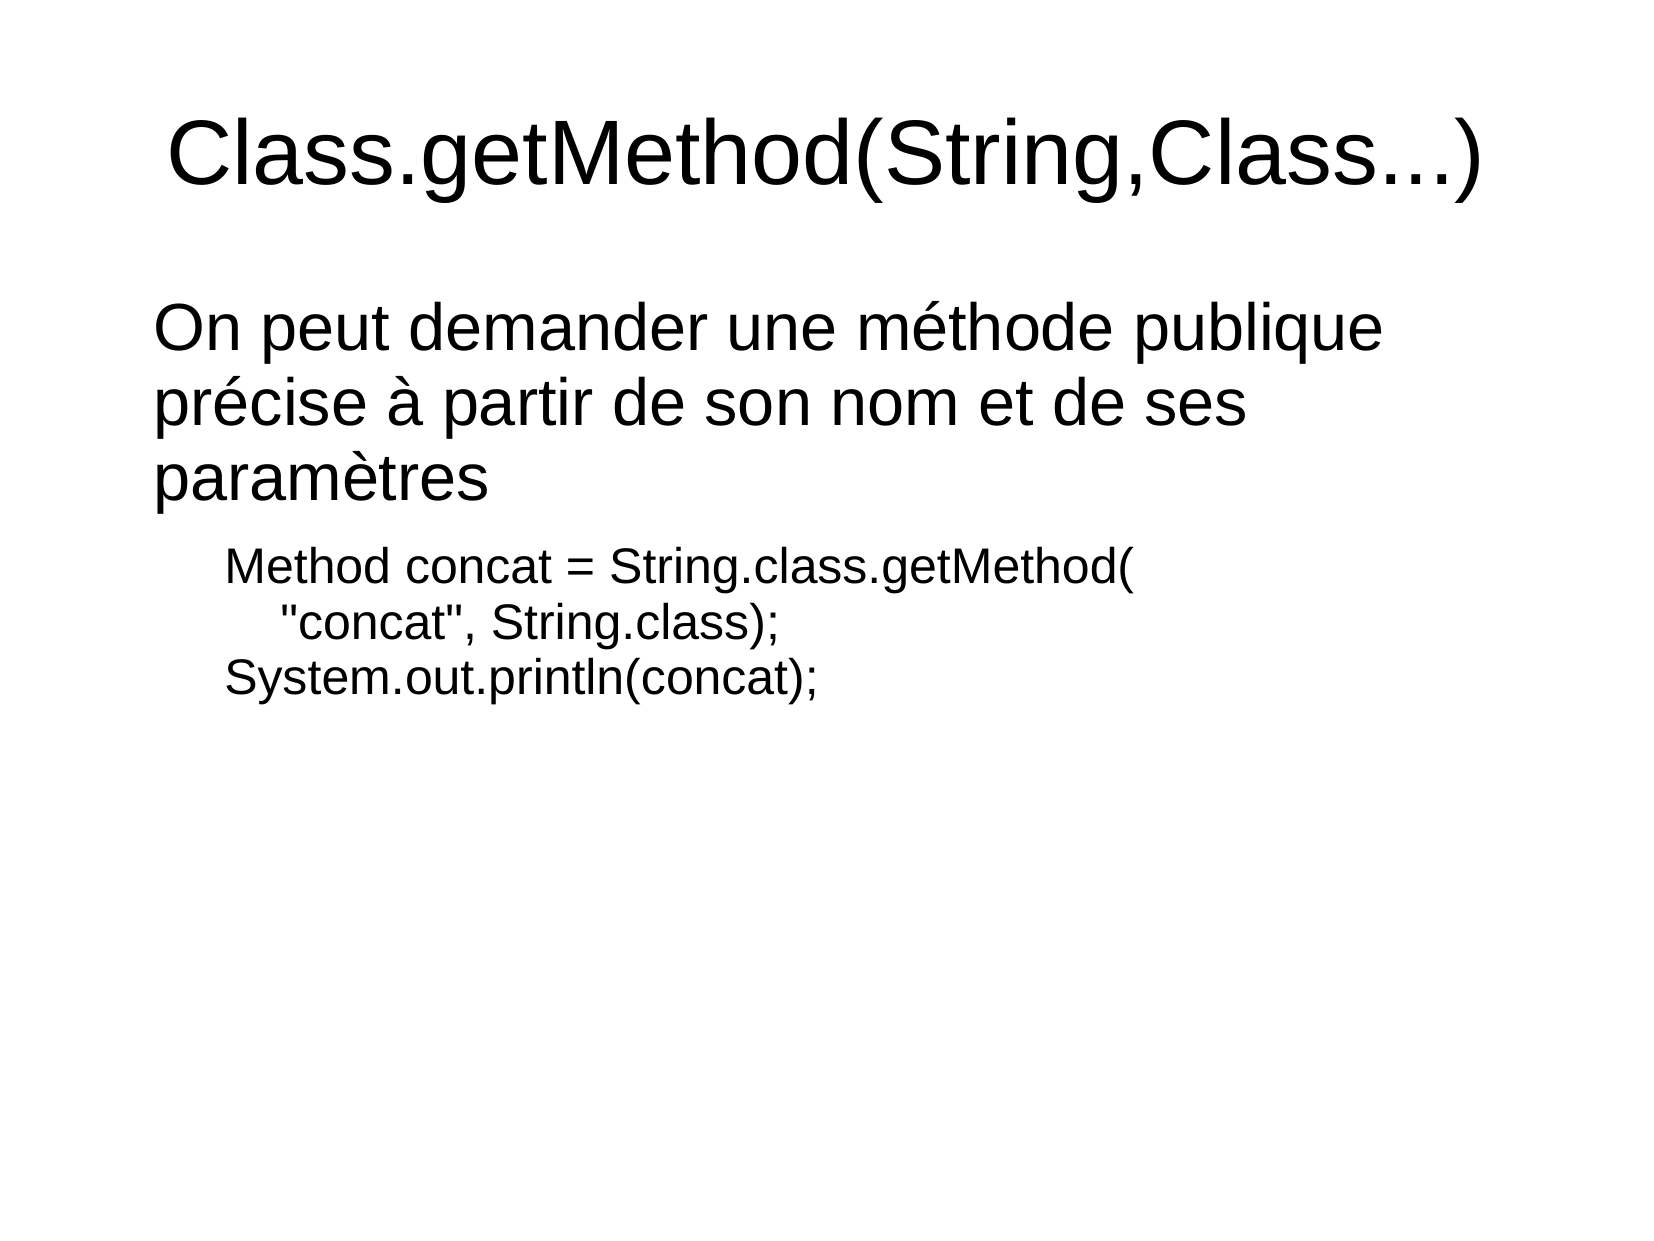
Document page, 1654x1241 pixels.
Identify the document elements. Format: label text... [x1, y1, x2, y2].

title Class.getMethod(String,Class...) [82, 49, 1571, 257]
list On peut demander une méthode publique précise à partir de son nom et de ses paramètres Method concat = String.class.getMethod( "concat", String.class); System.out.println(concat); [82, 290, 1571, 1111]
